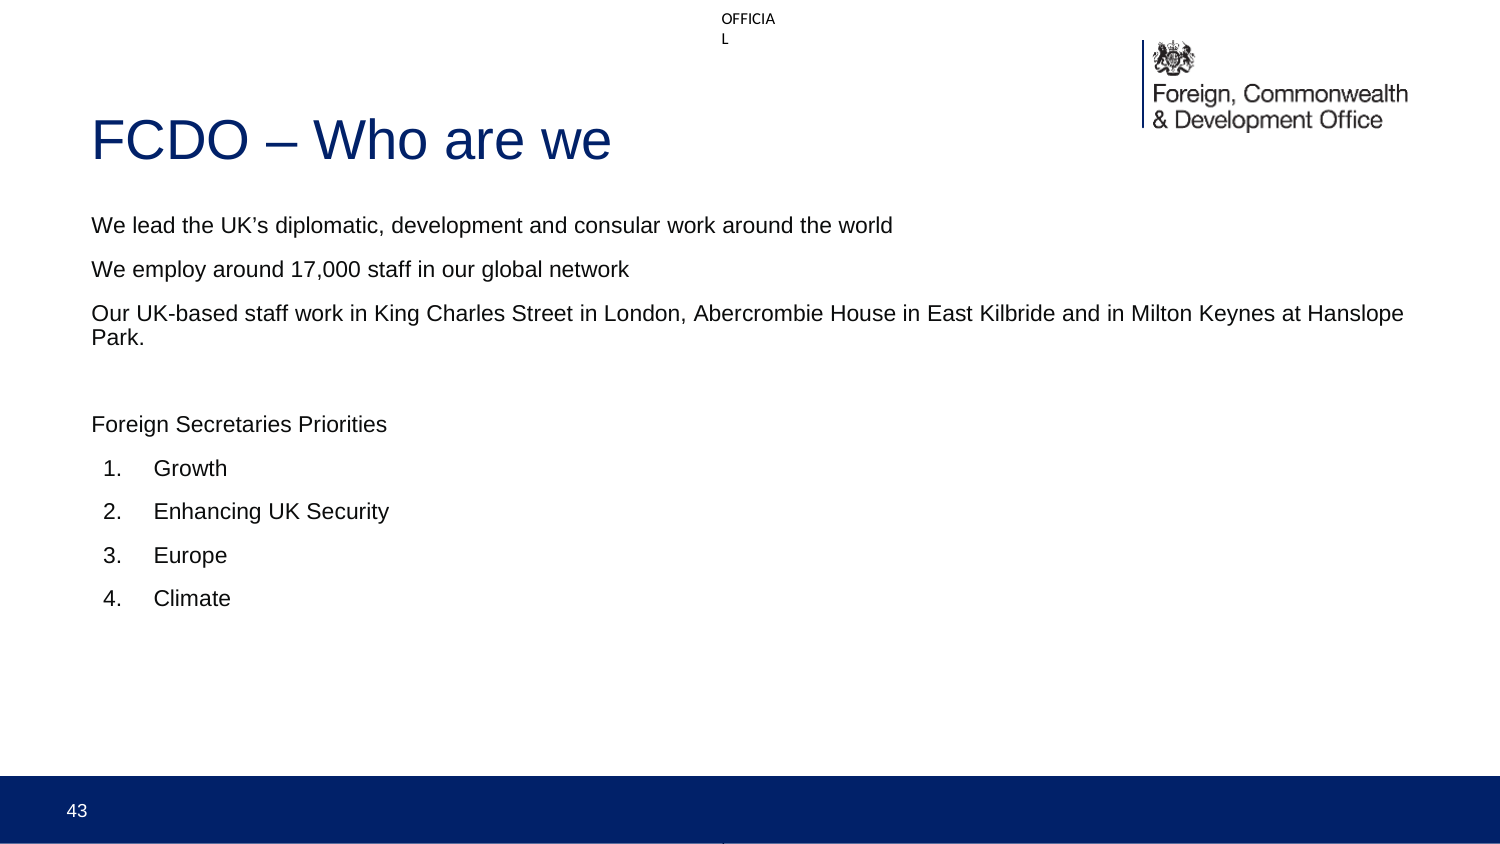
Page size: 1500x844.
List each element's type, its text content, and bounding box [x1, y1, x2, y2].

list We lead the UK’s diplomatic, development and consular work around the world We employ around 17,000 staff in our global network Our UK-based staff work in King Charles Street in London, Abercrombie House in East Kilbride and in Milton Keynes at Hanslope Park. Foreign Secretaries Priorities Growth Enhancing UK Security Europe Climate [91, 214, 1409, 715]
title FCDO – Who are we [91, 102, 1409, 183]
text_box [0, 776, 1500, 844]
